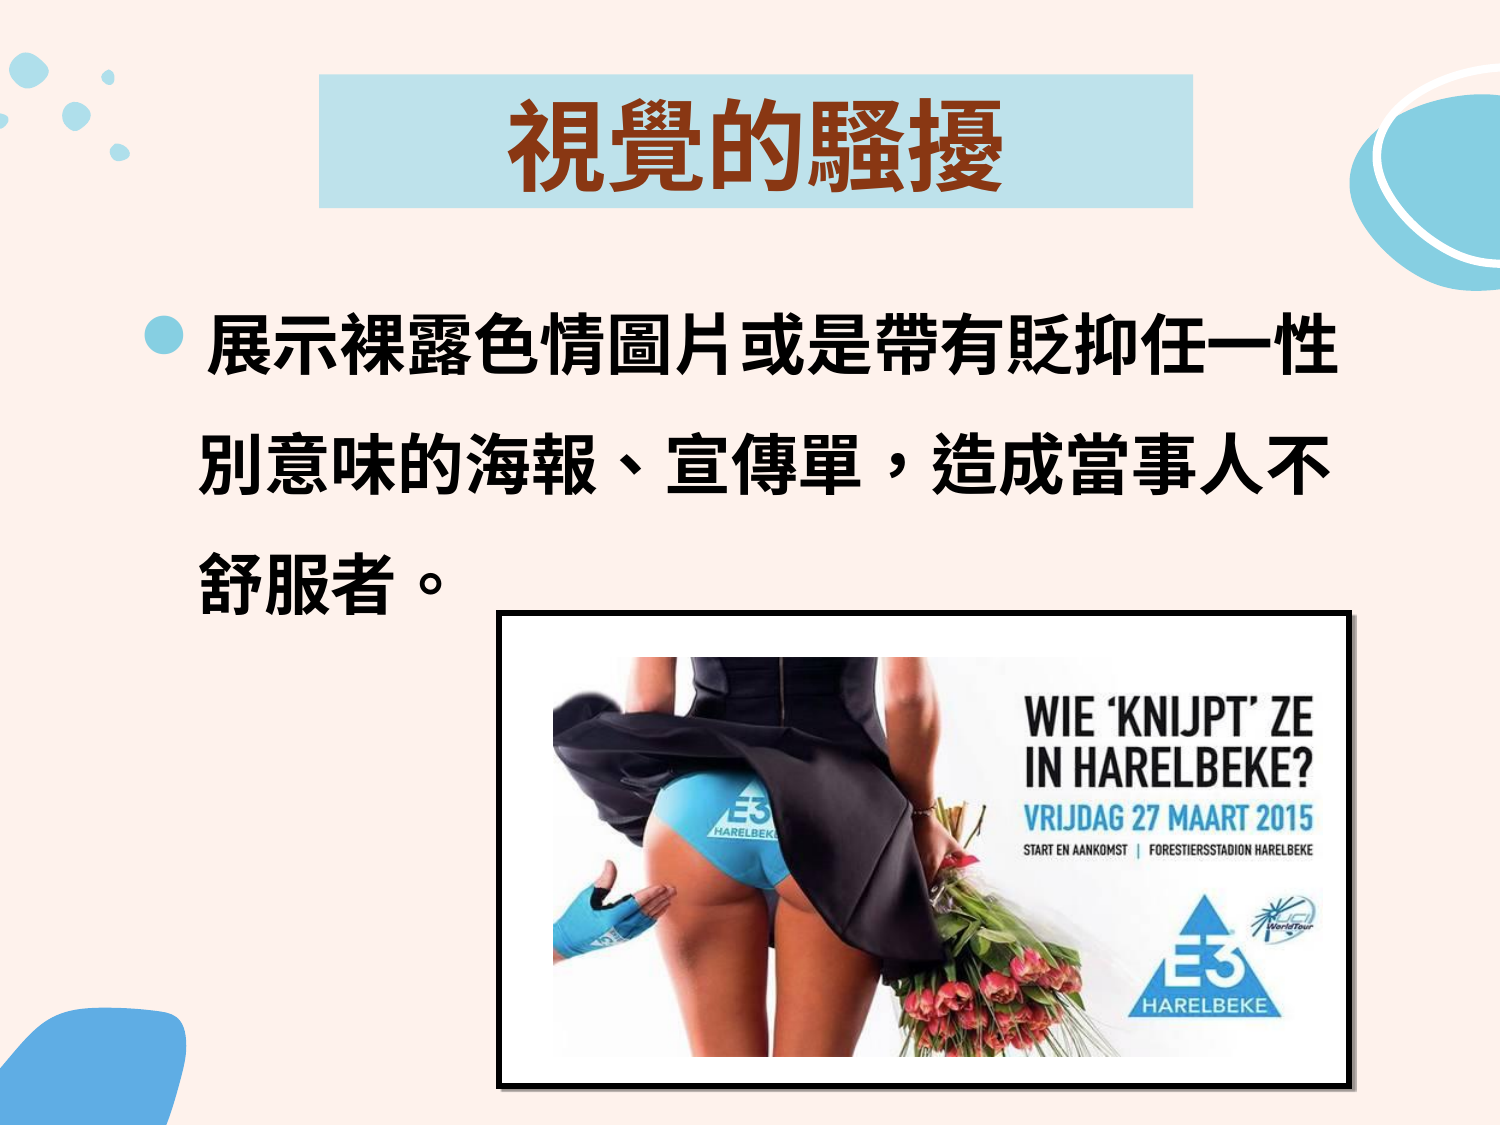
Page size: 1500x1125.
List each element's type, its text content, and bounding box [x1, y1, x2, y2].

text_box [0, 1007, 187, 1125]
text_box [101, 69, 115, 85]
text_box [109, 143, 130, 162]
list 展示裸露色情圖片或是帶有貶抑任一性別意味的海報、宣傳單，造成當事人不舒服者。 [124, 248, 1372, 995]
text_box [1349, 66, 1500, 291]
text_box [0, 113, 9, 129]
text_box [9, 52, 49, 89]
text_box [62, 101, 91, 132]
picture [553, 657, 1323, 1058]
text_box [498, 613, 1350, 1086]
text_box 視覺的騷擾 [148, 30, 1365, 219]
